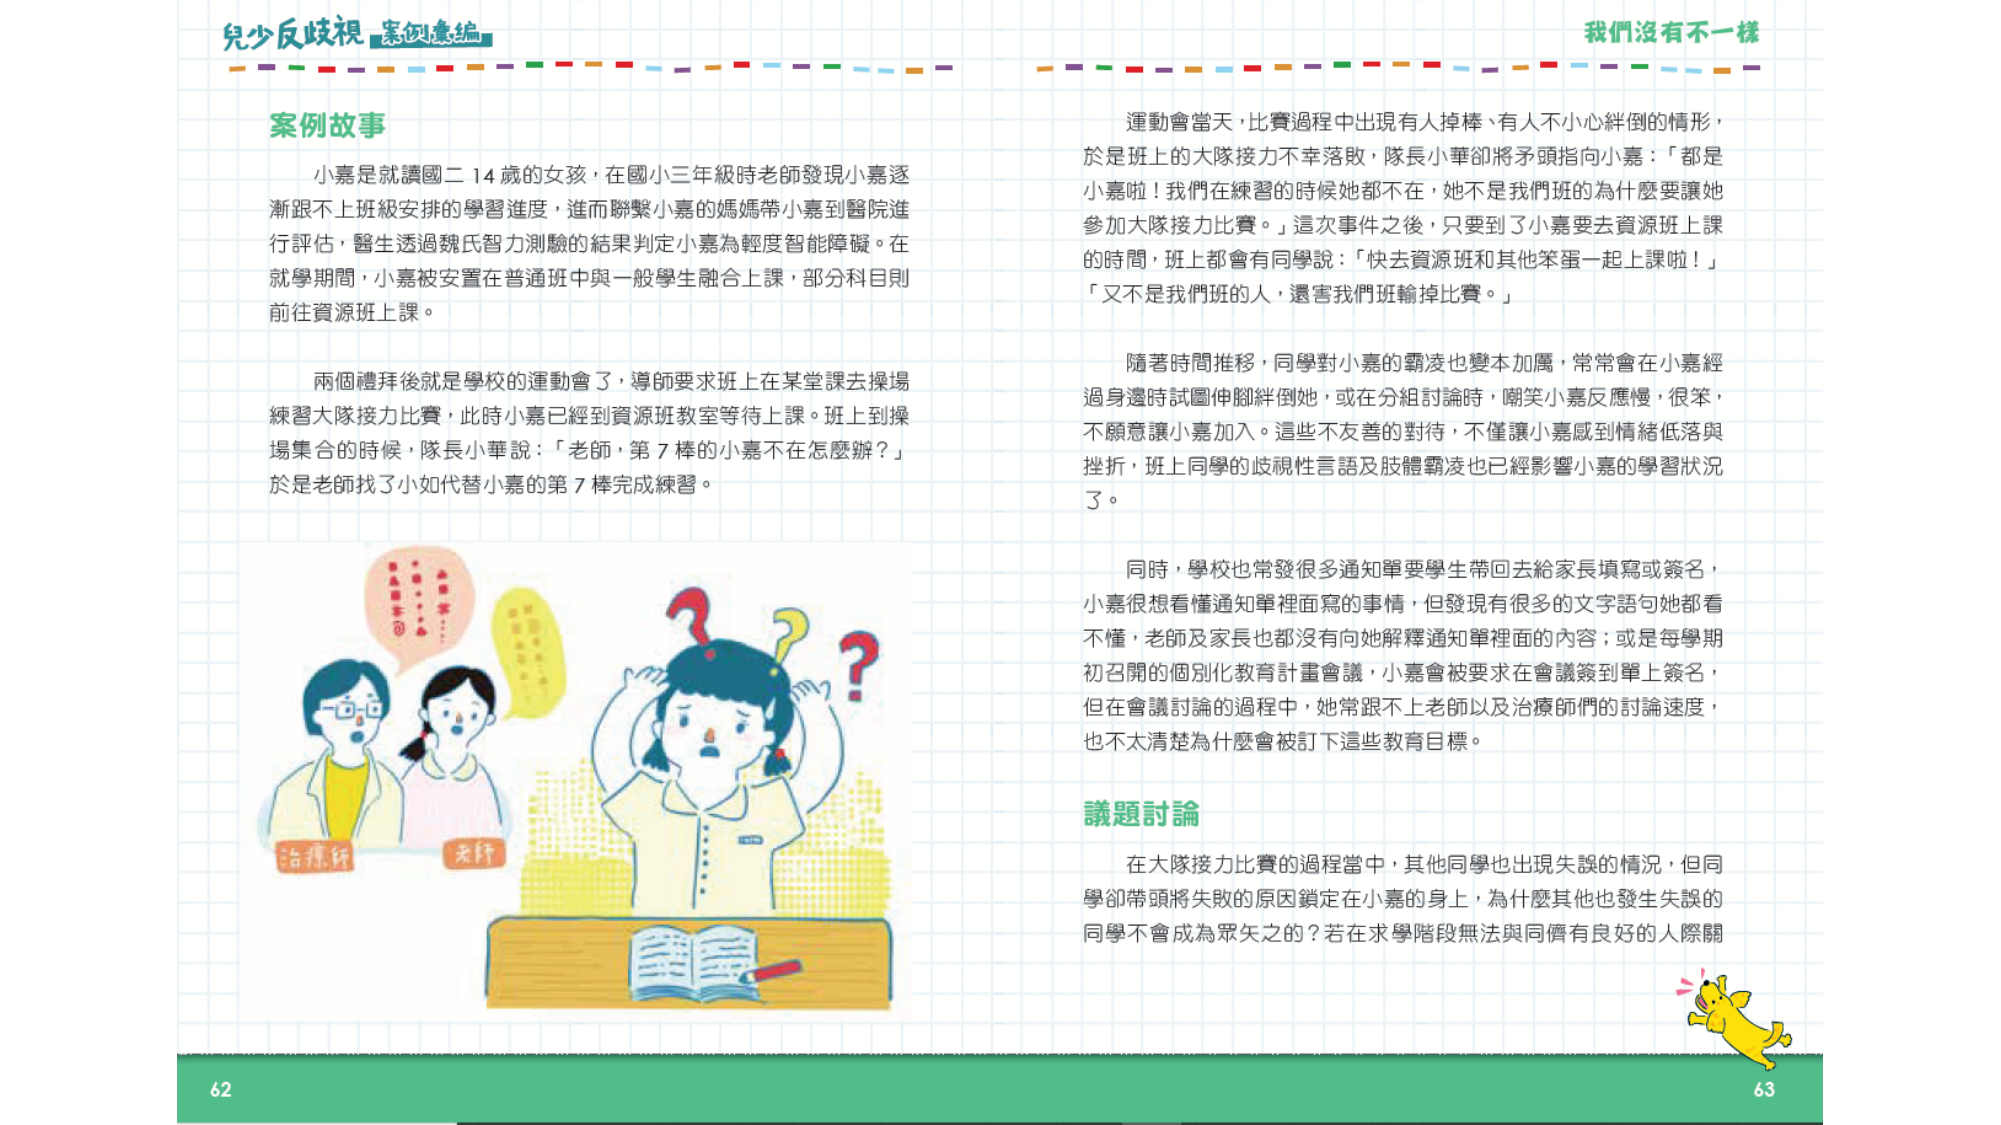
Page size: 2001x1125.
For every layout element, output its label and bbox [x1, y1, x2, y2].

picture [177, 0, 1823, 1125]
